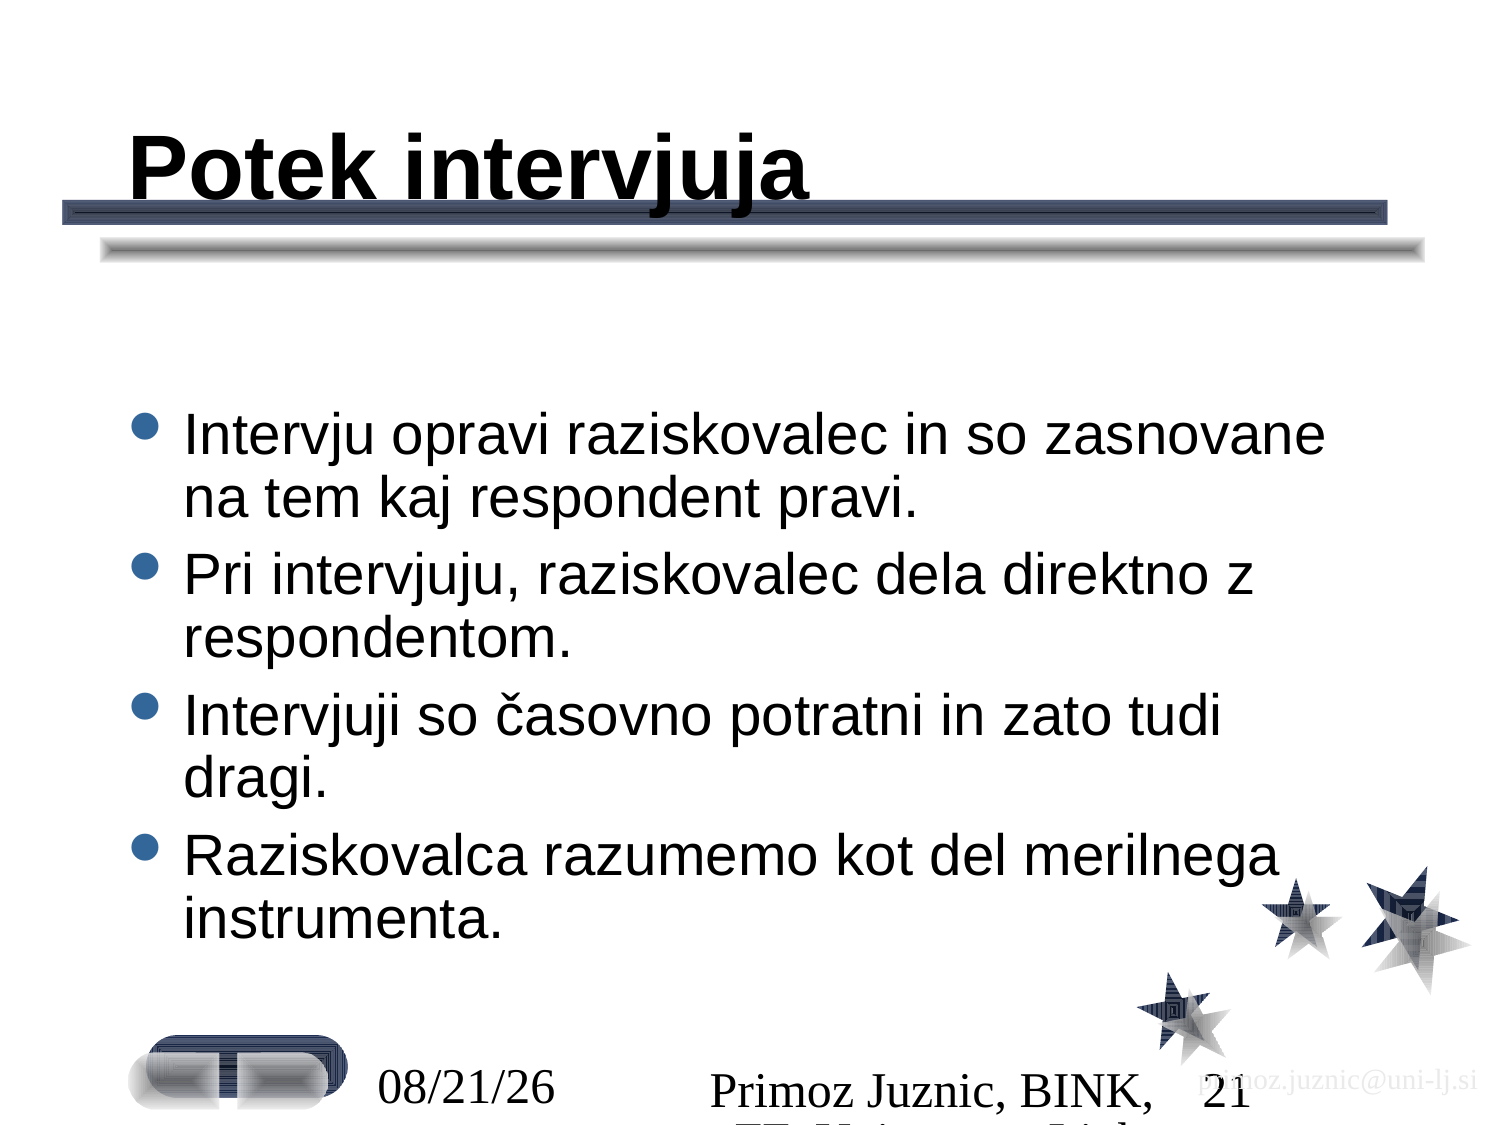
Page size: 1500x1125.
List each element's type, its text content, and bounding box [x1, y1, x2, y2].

title Potek intervjuja [112, 37, 1388, 225]
list Intervju opravi raziskovalec in so zasnovane na tem kaj respondent pravi. Pri intervjuju, raziskovalec dela direktno z respondentom. Intervjuji so časovno potratni in zato tudi dragi. Raziskovalca razumemo kot del merilnega instrumenta. [112, 312, 1388, 988]
